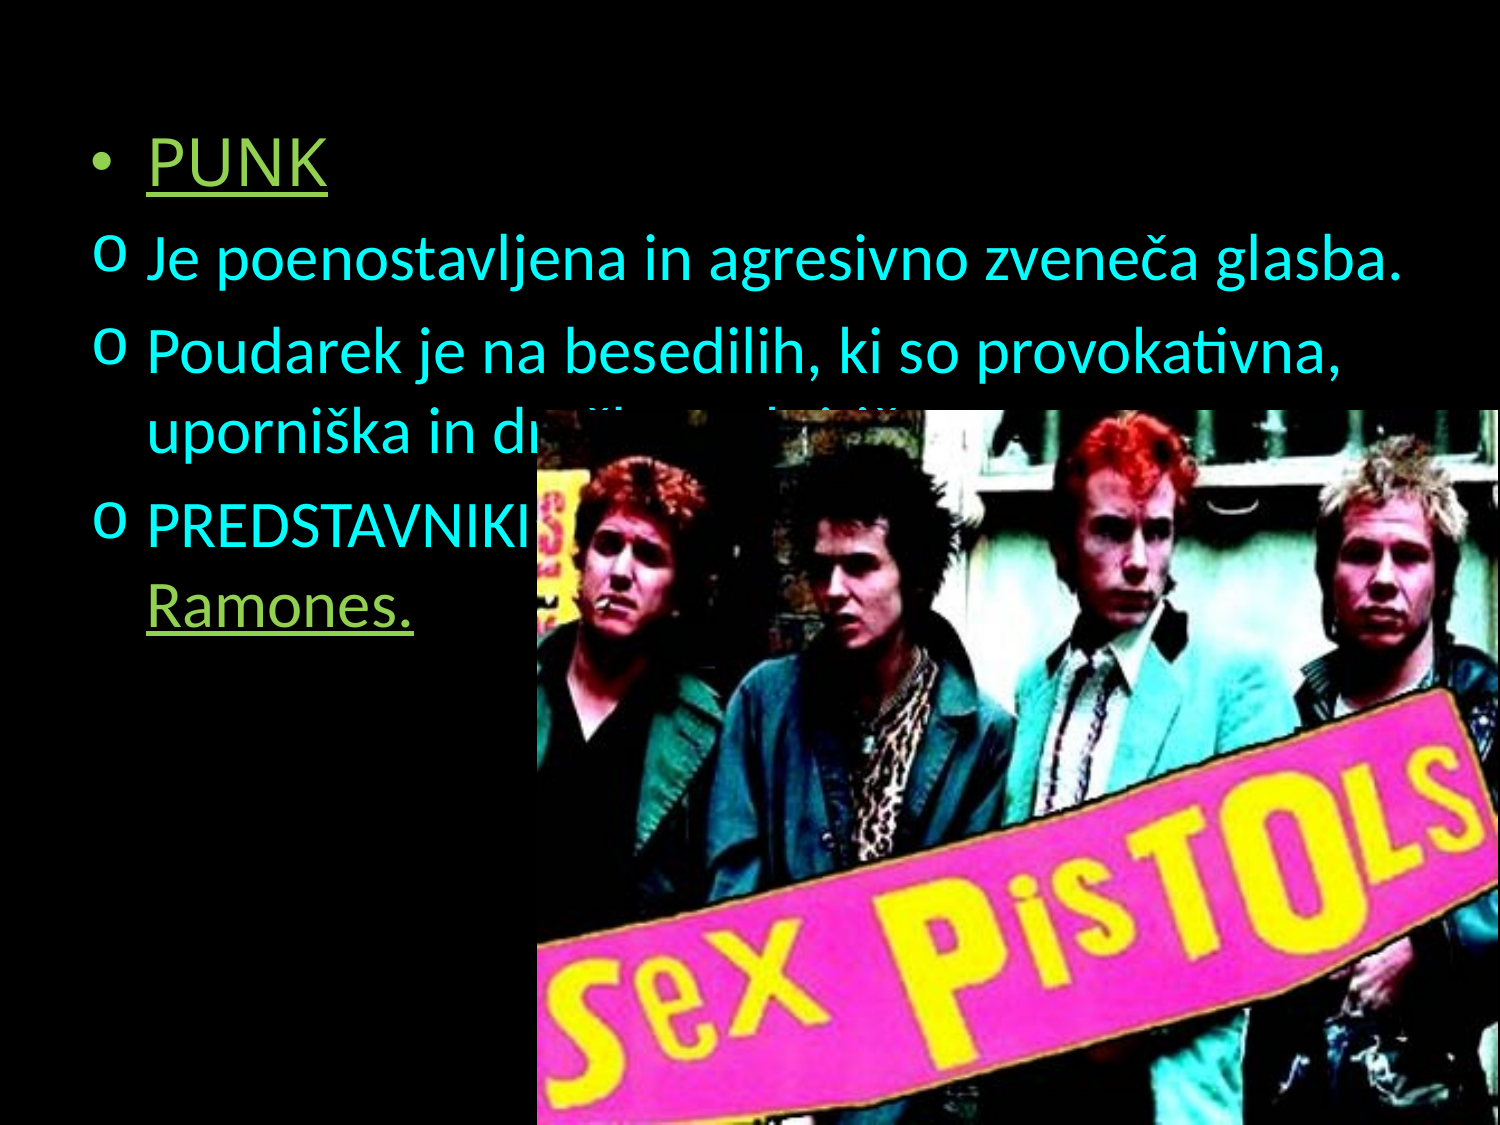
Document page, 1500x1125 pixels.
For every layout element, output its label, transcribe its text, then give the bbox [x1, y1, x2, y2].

list PUNK Je poenostavljena in agresivno zveneča glasba. Poudarek je na besedilih, ki so provokativna, uporniška in družbeno kritična. PREDSTAVNIKI: Sex Pistols, The Clash in Ramones. [75, 112, 1425, 1005]
picture [537, 410, 1498, 1125]
